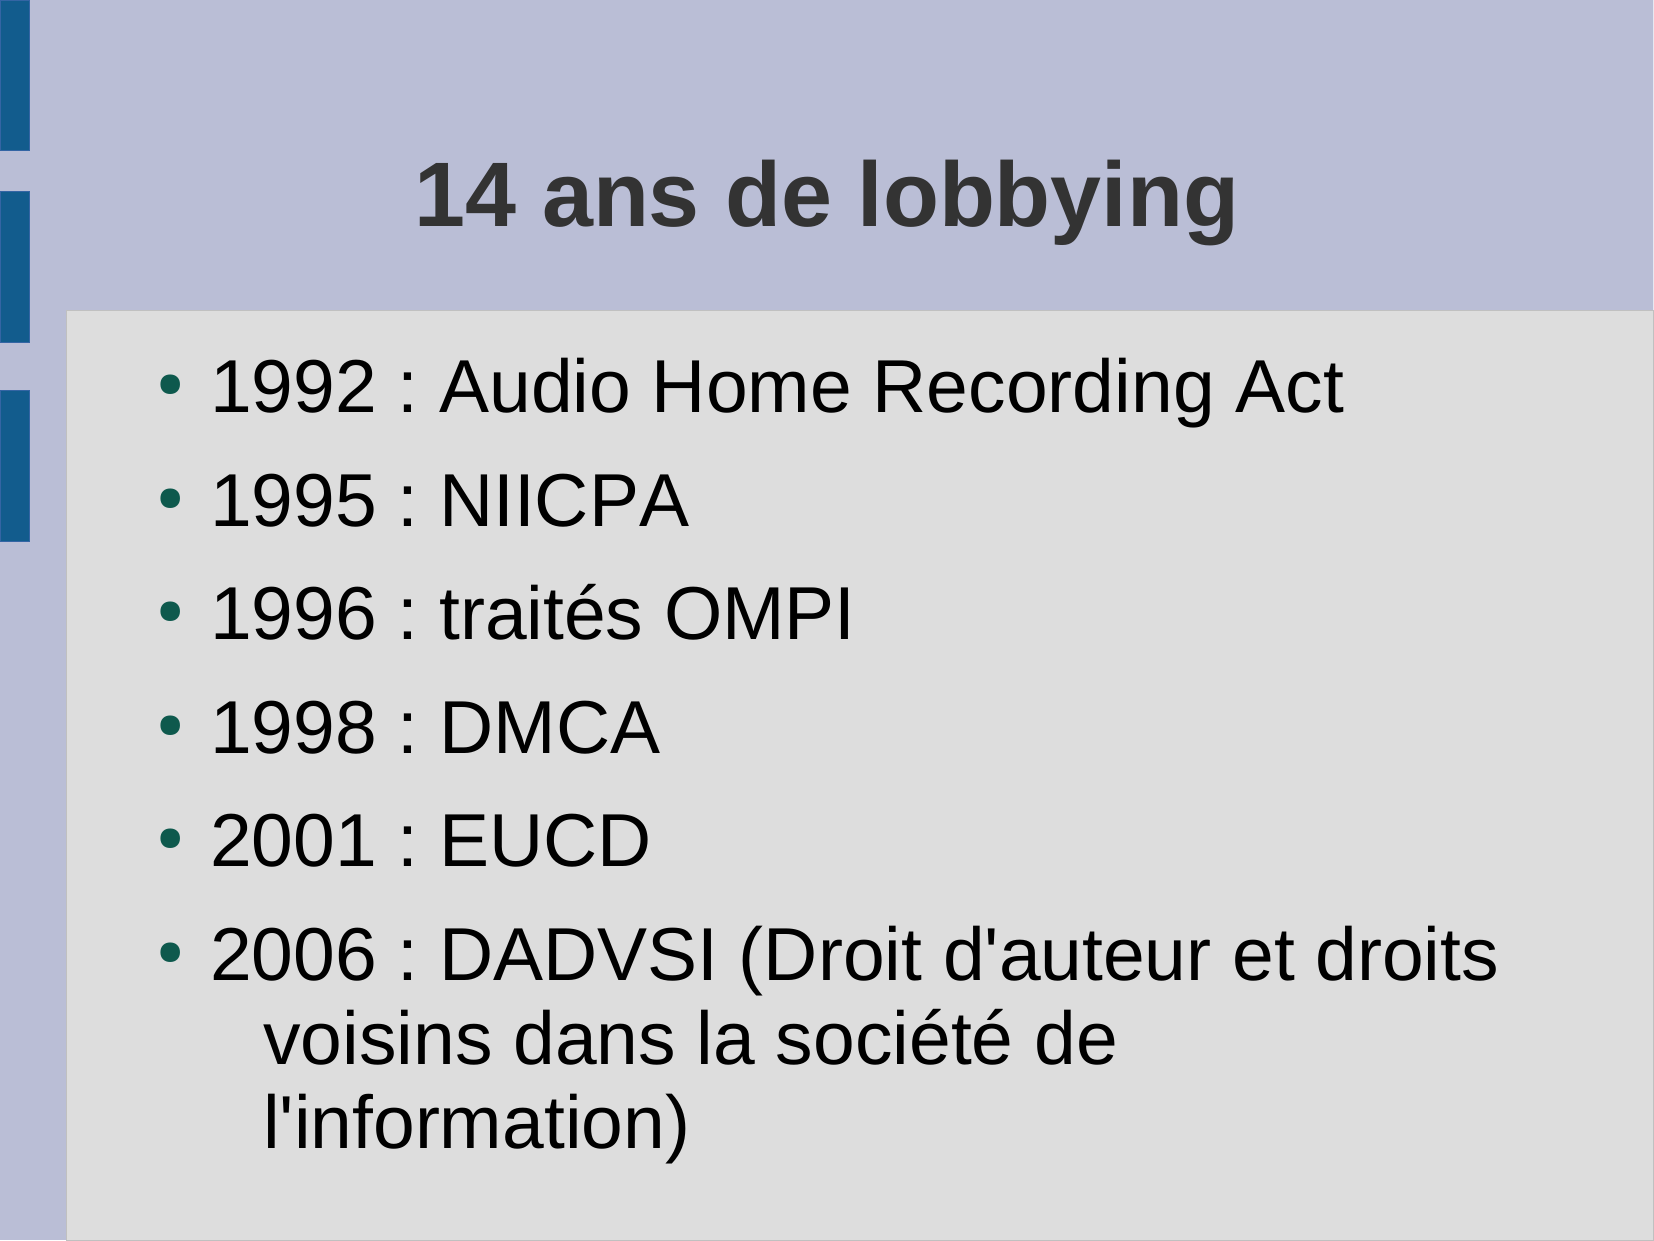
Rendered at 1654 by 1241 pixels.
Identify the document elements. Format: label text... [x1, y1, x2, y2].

list 1992 : Audio Home Recording Act 1995 : NIICPA 1996 : traités OMPI 1998 : DMCA 2001 : EUCD 2006 : DADVSI (Droit d'auteur et droits voisins dans la société de l'information) [121, 344, 1534, 1146]
title 14 ans de lobbying [121, 91, 1534, 299]
